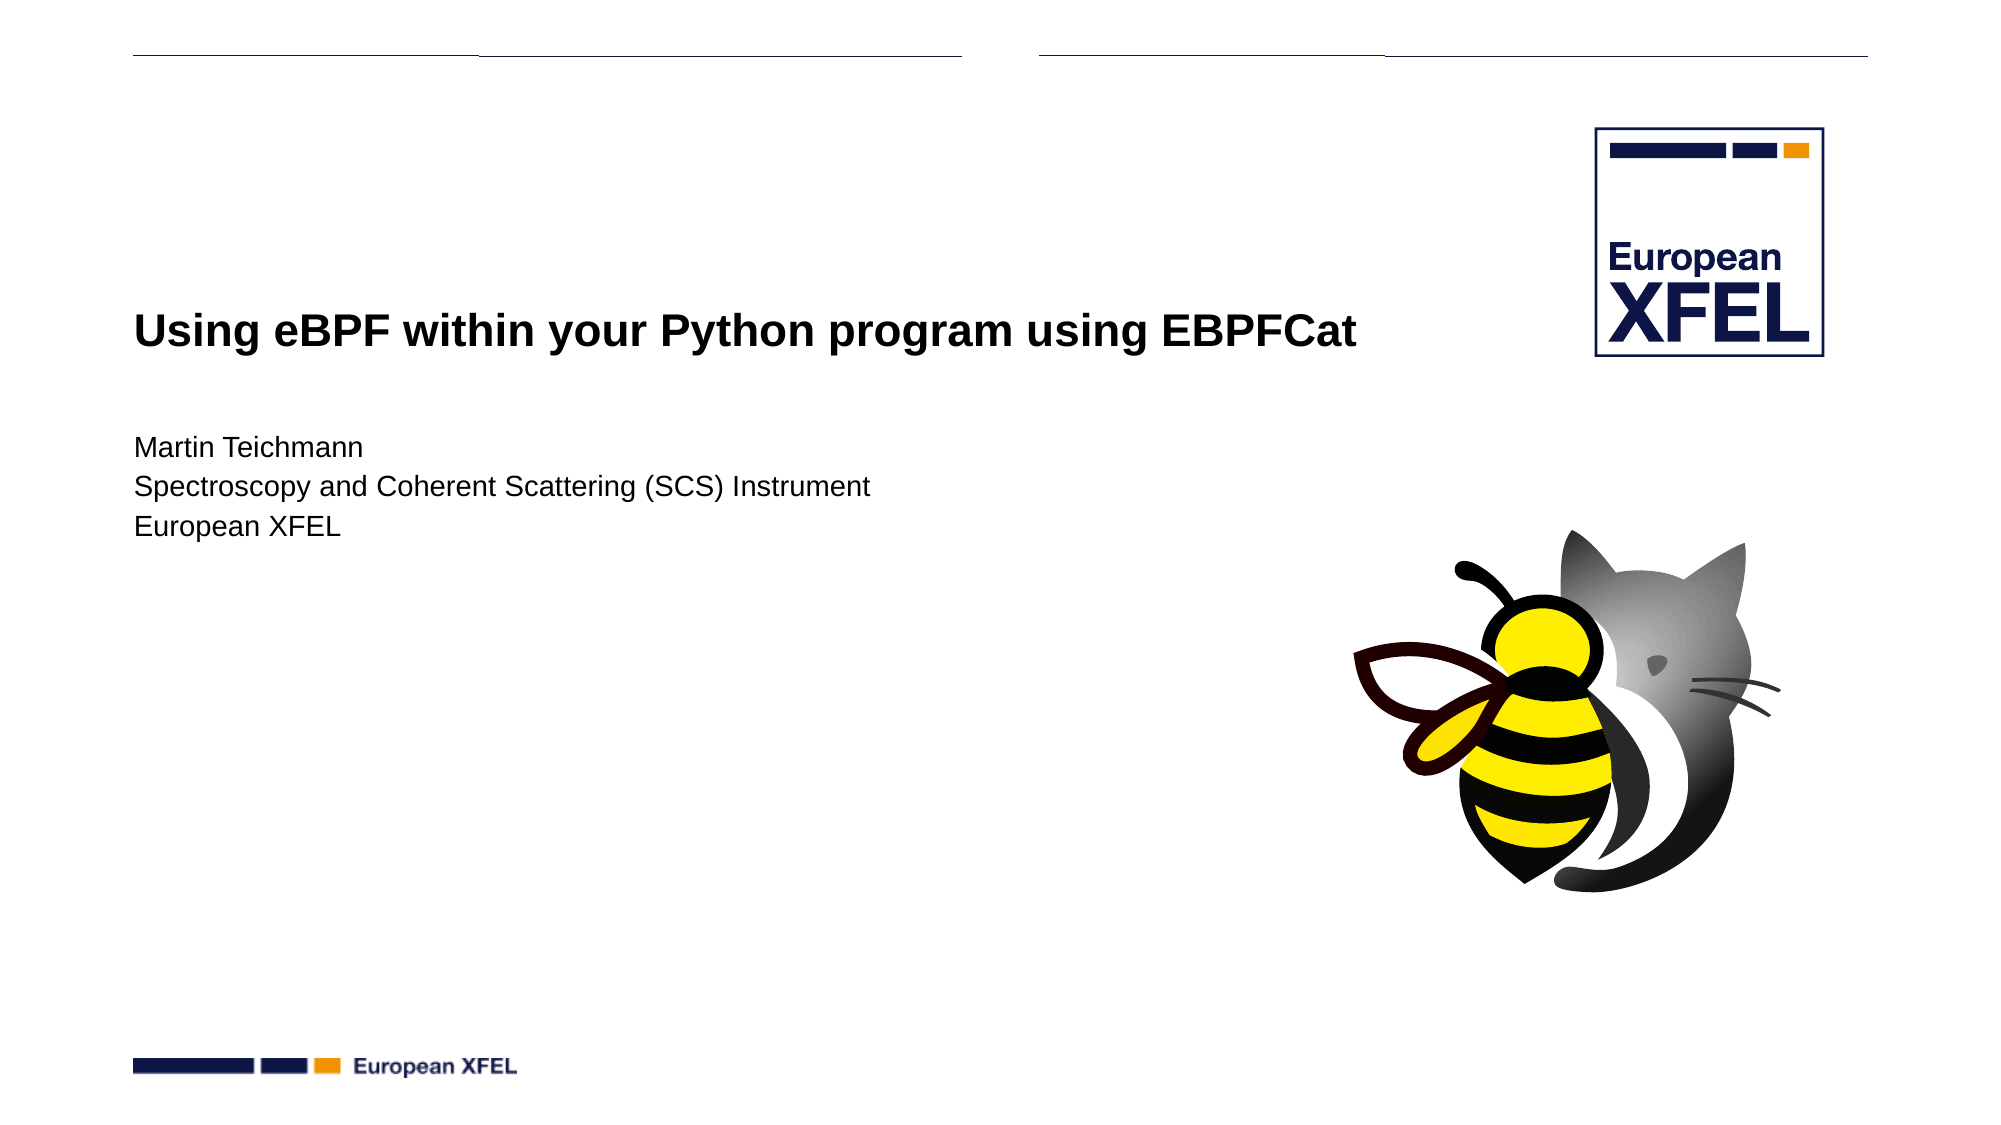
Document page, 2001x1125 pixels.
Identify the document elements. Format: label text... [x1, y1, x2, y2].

title Using eBPF within your Python program using EBPFCat [133, 183, 1418, 356]
subtitle Martin Teichmann Spectroscopy and Coherent Scattering (SCS) Instrument European XFEL [133, 423, 1420, 970]
picture [1340, 481, 1804, 945]
picture [133, 1058, 517, 1078]
